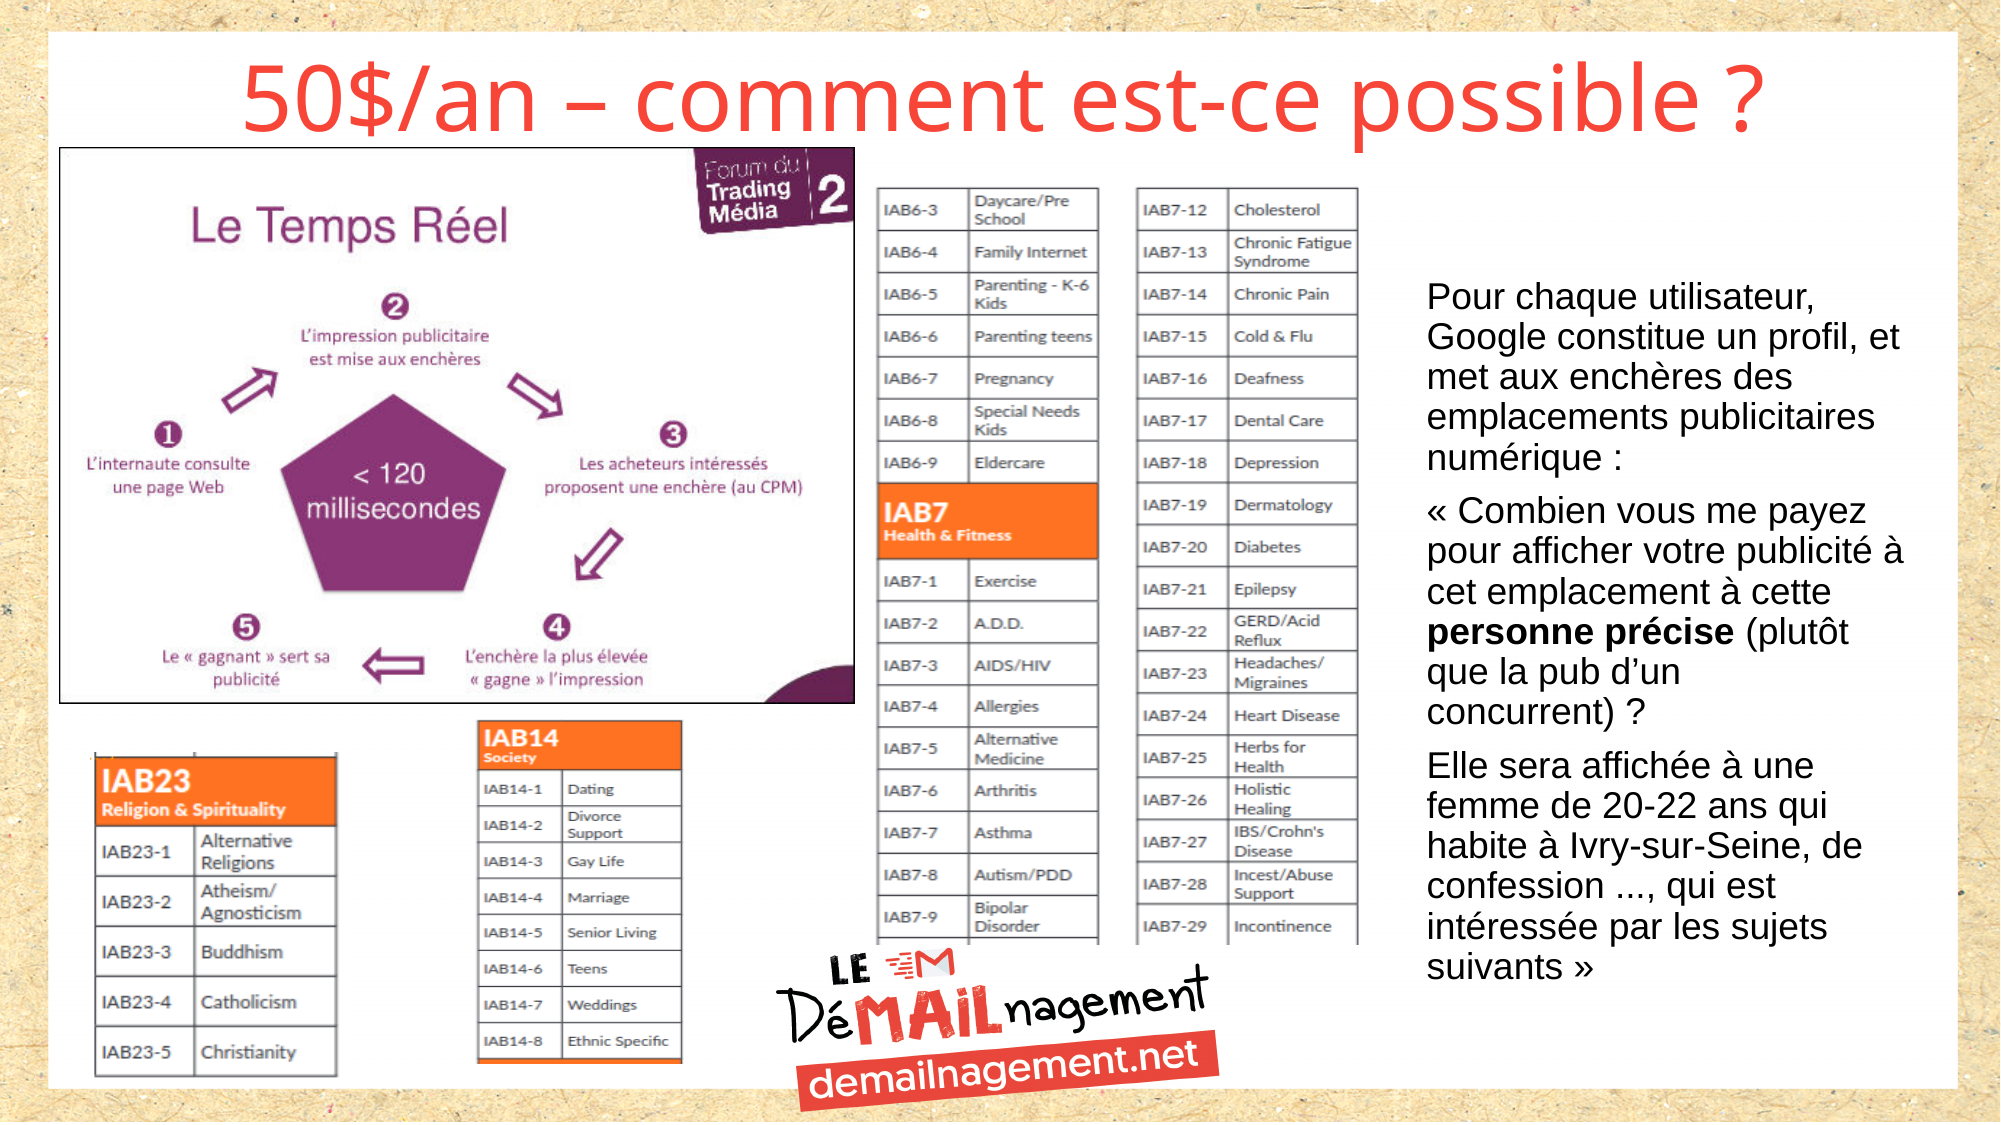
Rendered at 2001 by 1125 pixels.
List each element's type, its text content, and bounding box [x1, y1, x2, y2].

title 50$/an – comment est-ce possible ? [59, 7, 1950, 197]
list Pour chaque utilisateur, Google constitue un profil, et met aux enchères des emplacements publicitaires numérique : « Combien vous me payez pour afficher votre publicité à cet emplacement à cette personne précise (plutôt que la pub d’un concurrent) ? Elle sera affichée à une femme de 20-22 ans qui habite à Ivry-sur-Seine, de confession ..., qui est intéressée par les sujets suivants » [1426, 277, 1918, 991]
picture [0, 0, 2001, 1123]
